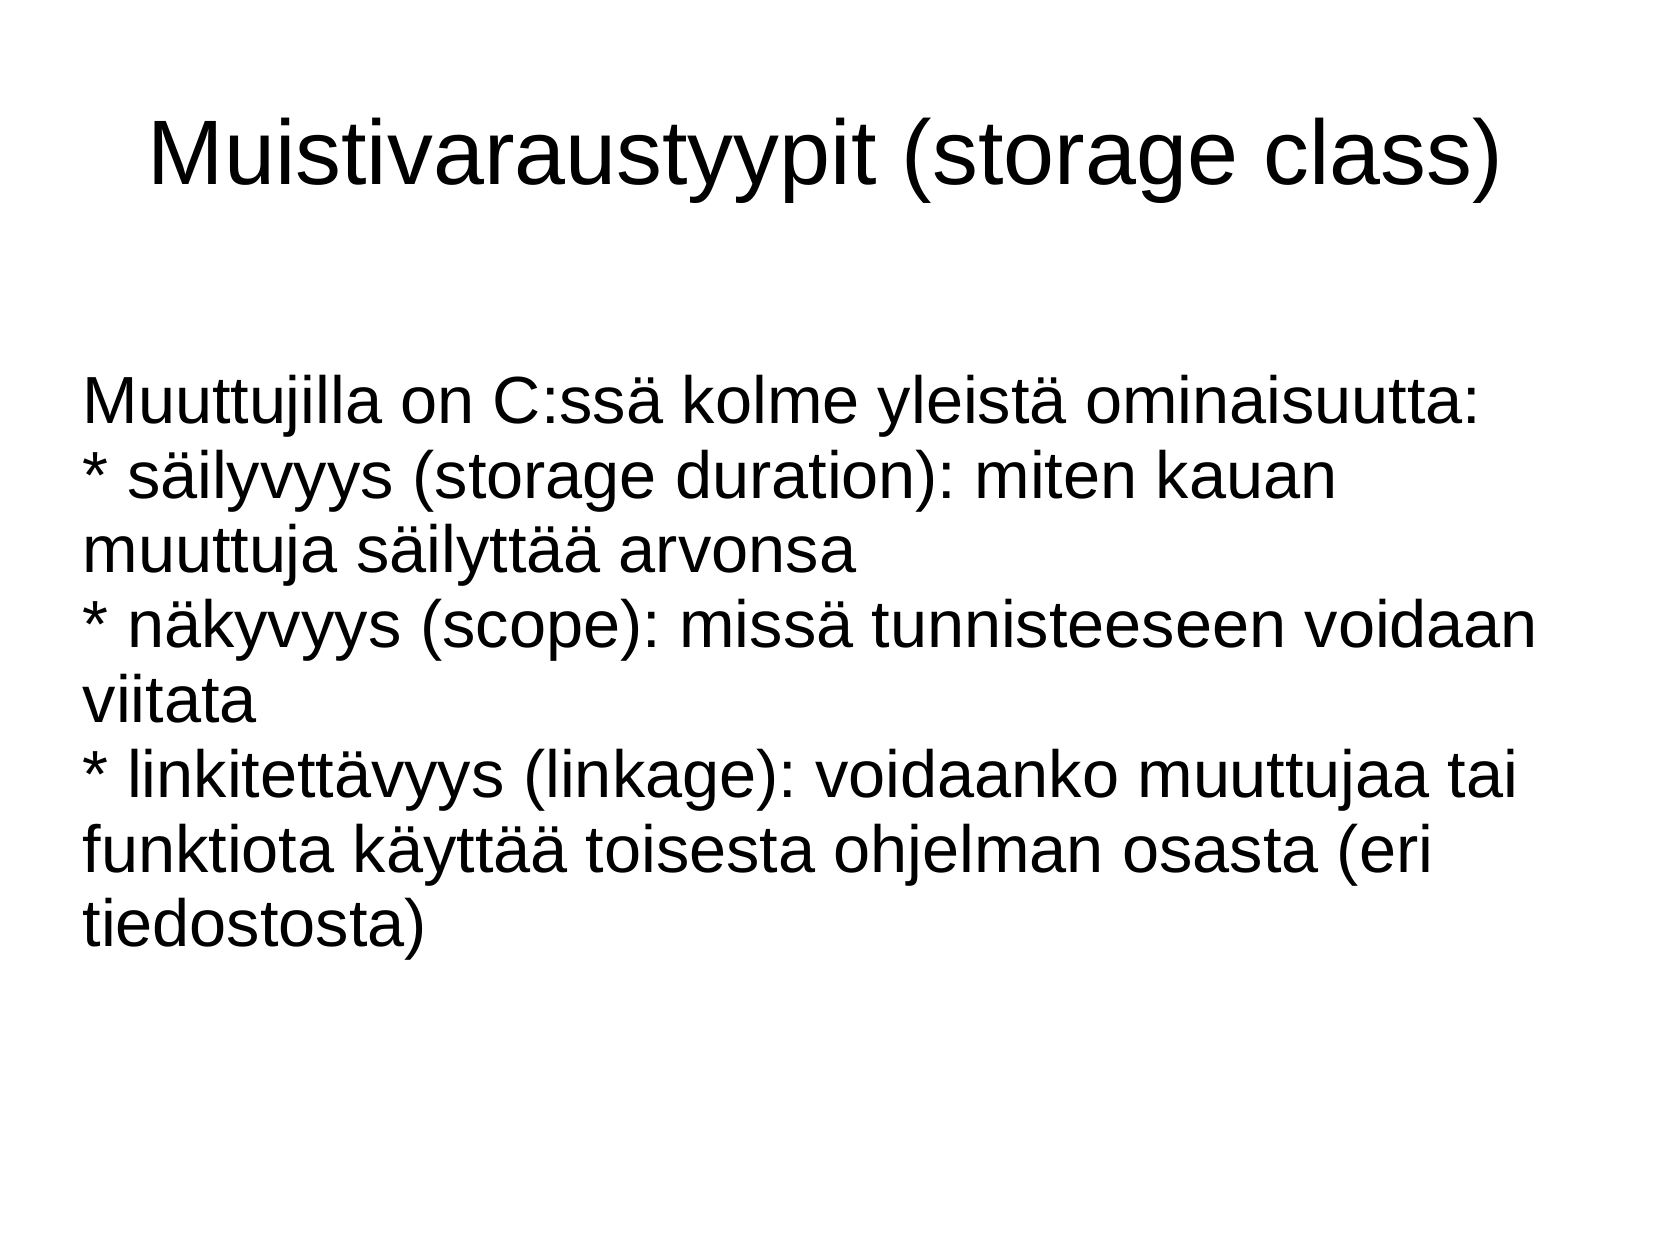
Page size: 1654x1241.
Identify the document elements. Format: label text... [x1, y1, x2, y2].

subtitle Muuttujilla on C:ssä kolme yleistä ominaisuutta: * säilyvyys (storage duration): miten kauan muuttuja säilyttää arvonsa * näkyvyys (scope): missä tunnisteeseen voidaan viitata * linkitettävyys (linkage): voidaanko muuttujaa tai funktiota käyttää toisesta ohjelman osasta (eri tiedostosta) [82, 297, 1571, 1102]
title Muistivaraustyypit (storage class) [82, 56, 1571, 250]
